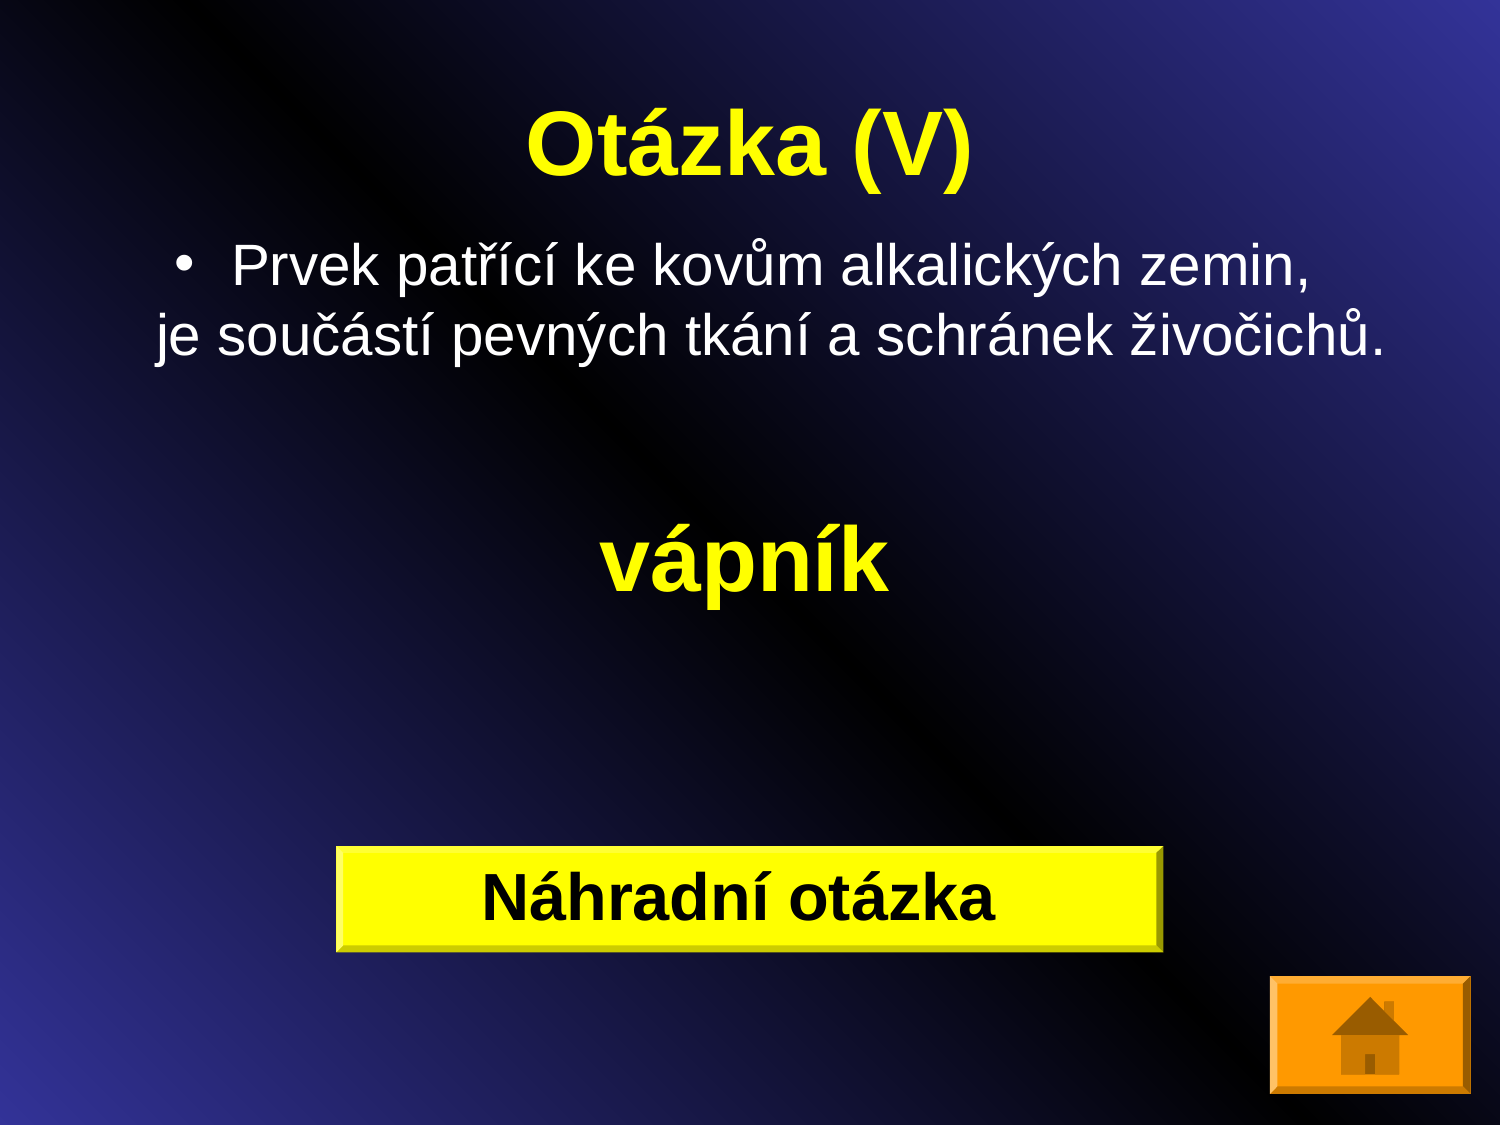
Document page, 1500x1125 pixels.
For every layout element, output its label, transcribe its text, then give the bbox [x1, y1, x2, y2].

text_box vápník [584, 491, 987, 618]
text_box [337, 846, 1164, 953]
text_box [1271, 976, 1471, 1094]
text_box Náhradní otázka [466, 846, 1022, 942]
title Otázka (V) [75, 45, 1426, 233]
list Prvek patřící ke kovům alkalických zemin, je součástí pevných tkání a schránek živočichů. [76, 219, 1427, 445]
